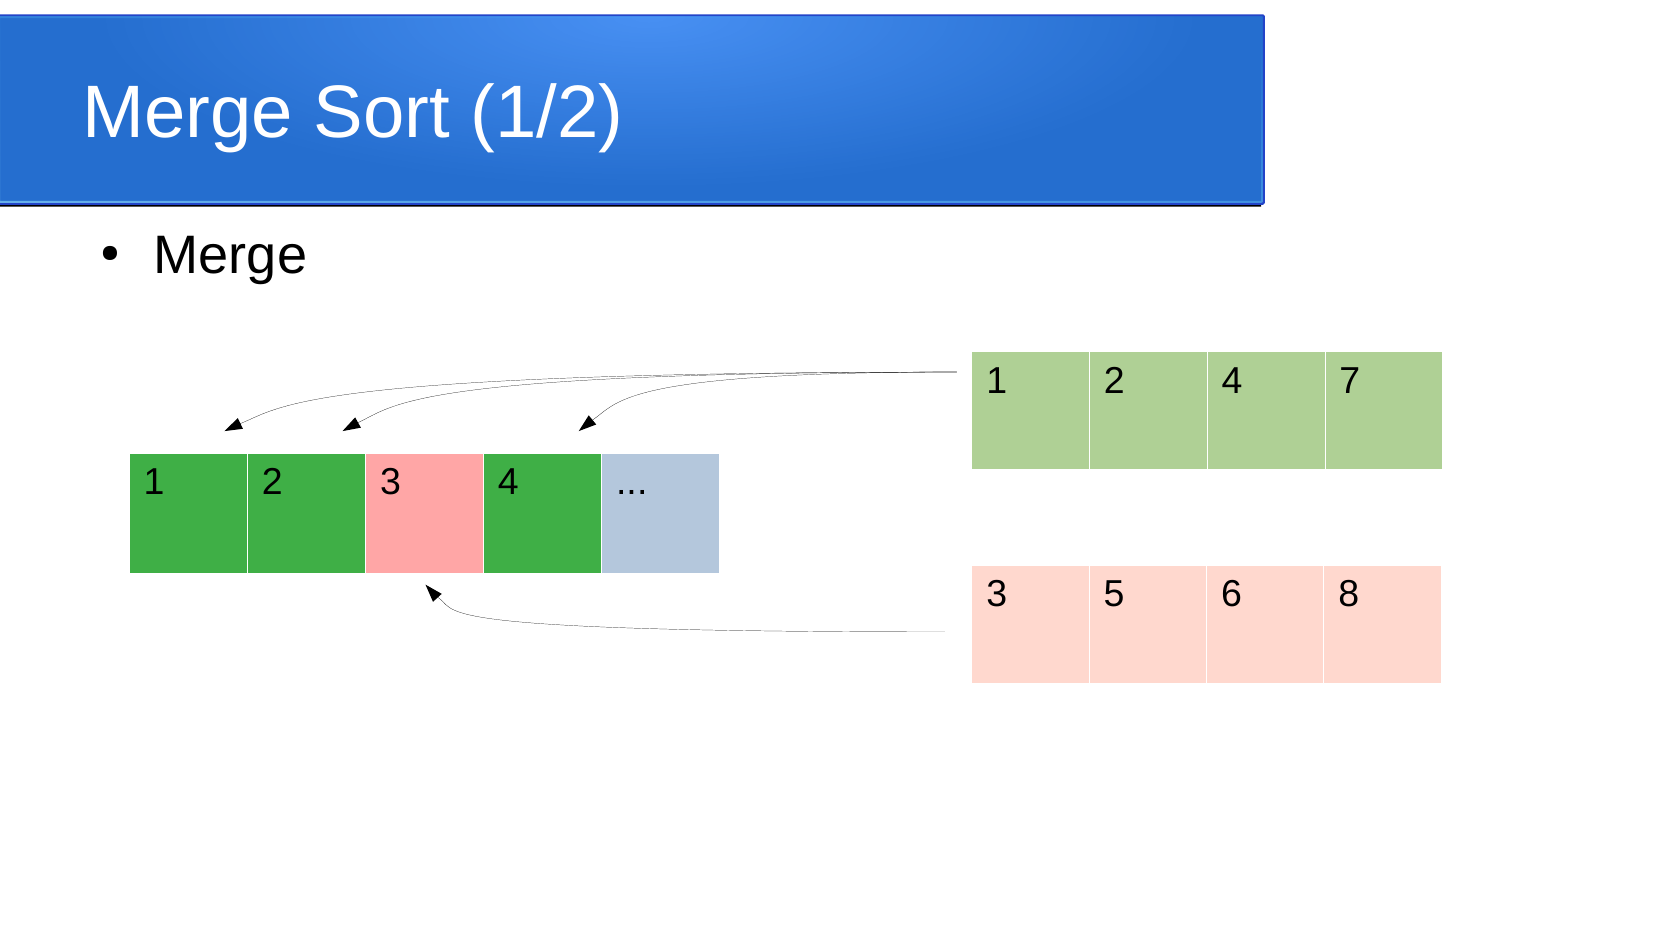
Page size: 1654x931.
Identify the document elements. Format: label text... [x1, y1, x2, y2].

table_header 7 [1326, 352, 1442, 469]
table_header 3 [366, 454, 483, 573]
list Merge [82, 224, 1571, 331]
table_header 5 [1090, 566, 1206, 683]
title Merge Sort (1/2) [82, 35, 1235, 189]
table_header 3 [972, 566, 1089, 683]
table_header 2 [248, 454, 365, 573]
table_header 1 [130, 454, 247, 573]
table_header 8 [1324, 566, 1441, 683]
table_header 1 [972, 352, 1089, 469]
table_header ... [602, 454, 719, 573]
table_header 2 [1090, 352, 1207, 469]
table_header 4 [1208, 352, 1325, 469]
table_header 4 [484, 454, 601, 573]
table_header 6 [1207, 566, 1323, 683]
